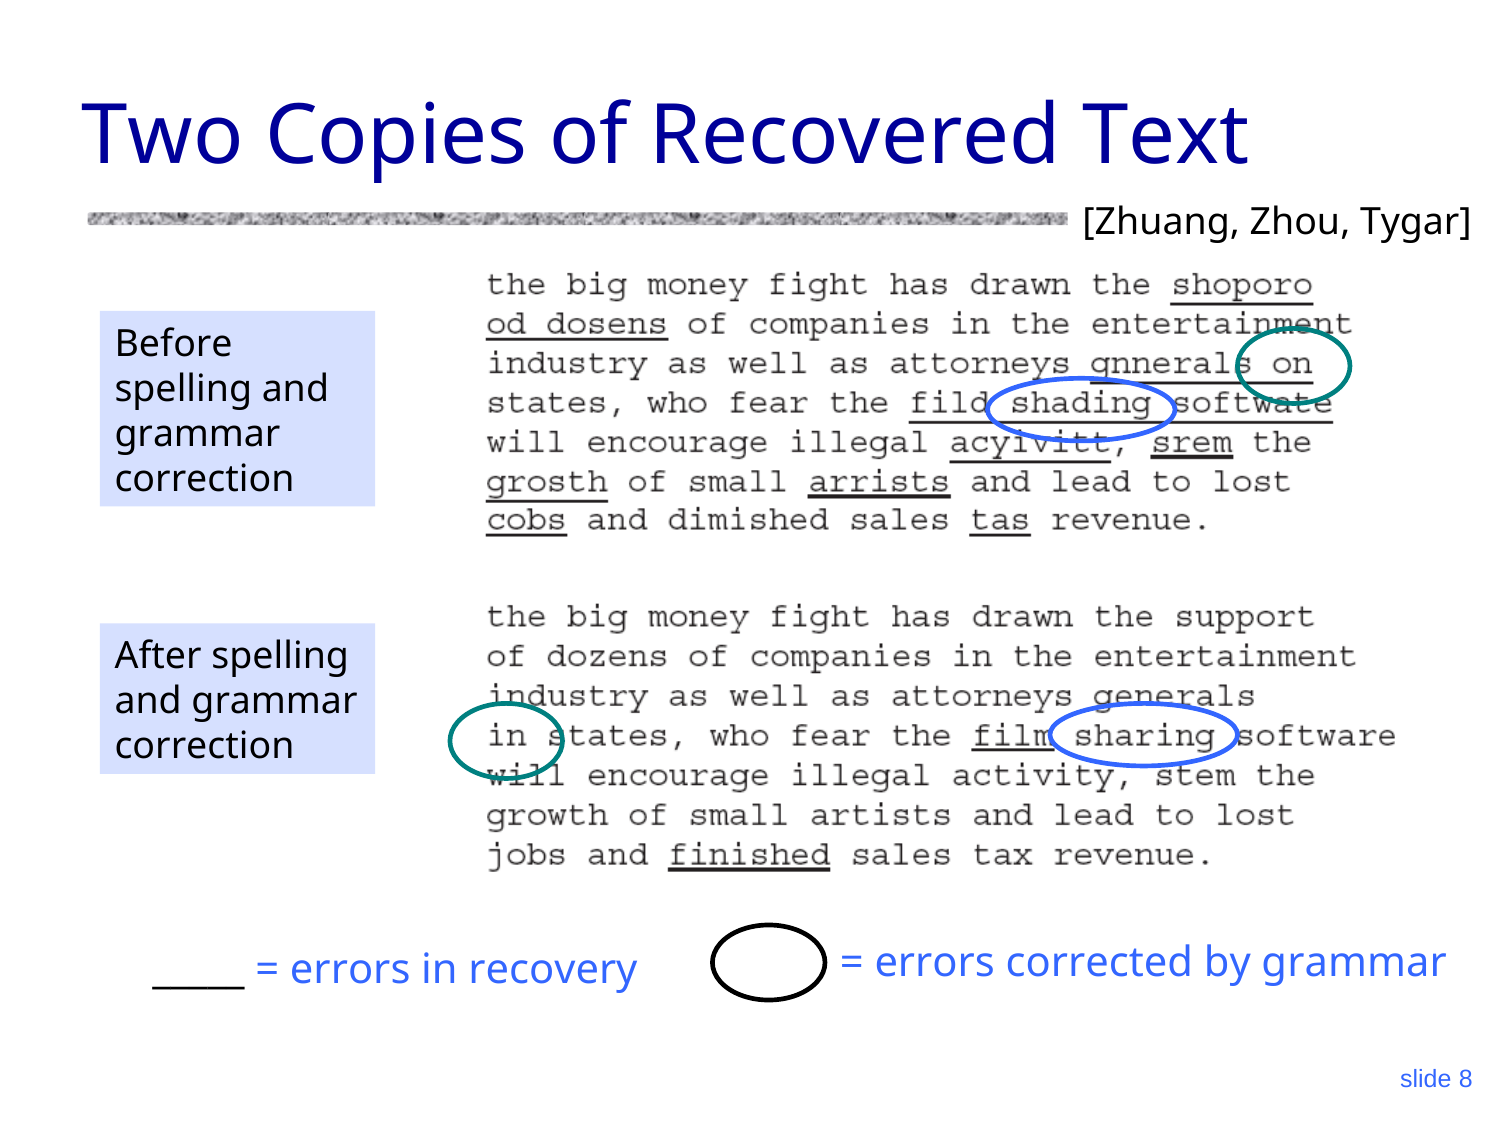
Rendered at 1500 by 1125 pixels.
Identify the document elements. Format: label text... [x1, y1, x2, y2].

text_box Before spelling and grammar correction [99, 310, 376, 507]
picture [479, 262, 1360, 548]
picture [87, 212, 1067, 226]
text_box slide <number> [1174, 1025, 1488, 1101]
text_box [Zhuang, Zhou, Tygar] [1067, 189, 1487, 250]
text_box = errors corrected by grammar [824, 927, 1476, 993]
title Two Copies of Recovered Text [66, 37, 1342, 188]
picture [479, 594, 1402, 879]
picture [479, 706, 560, 776]
text_box _____ = errors in recovery [137, 934, 688, 1000]
text_box After spelling and grammar correction [99, 623, 376, 774]
